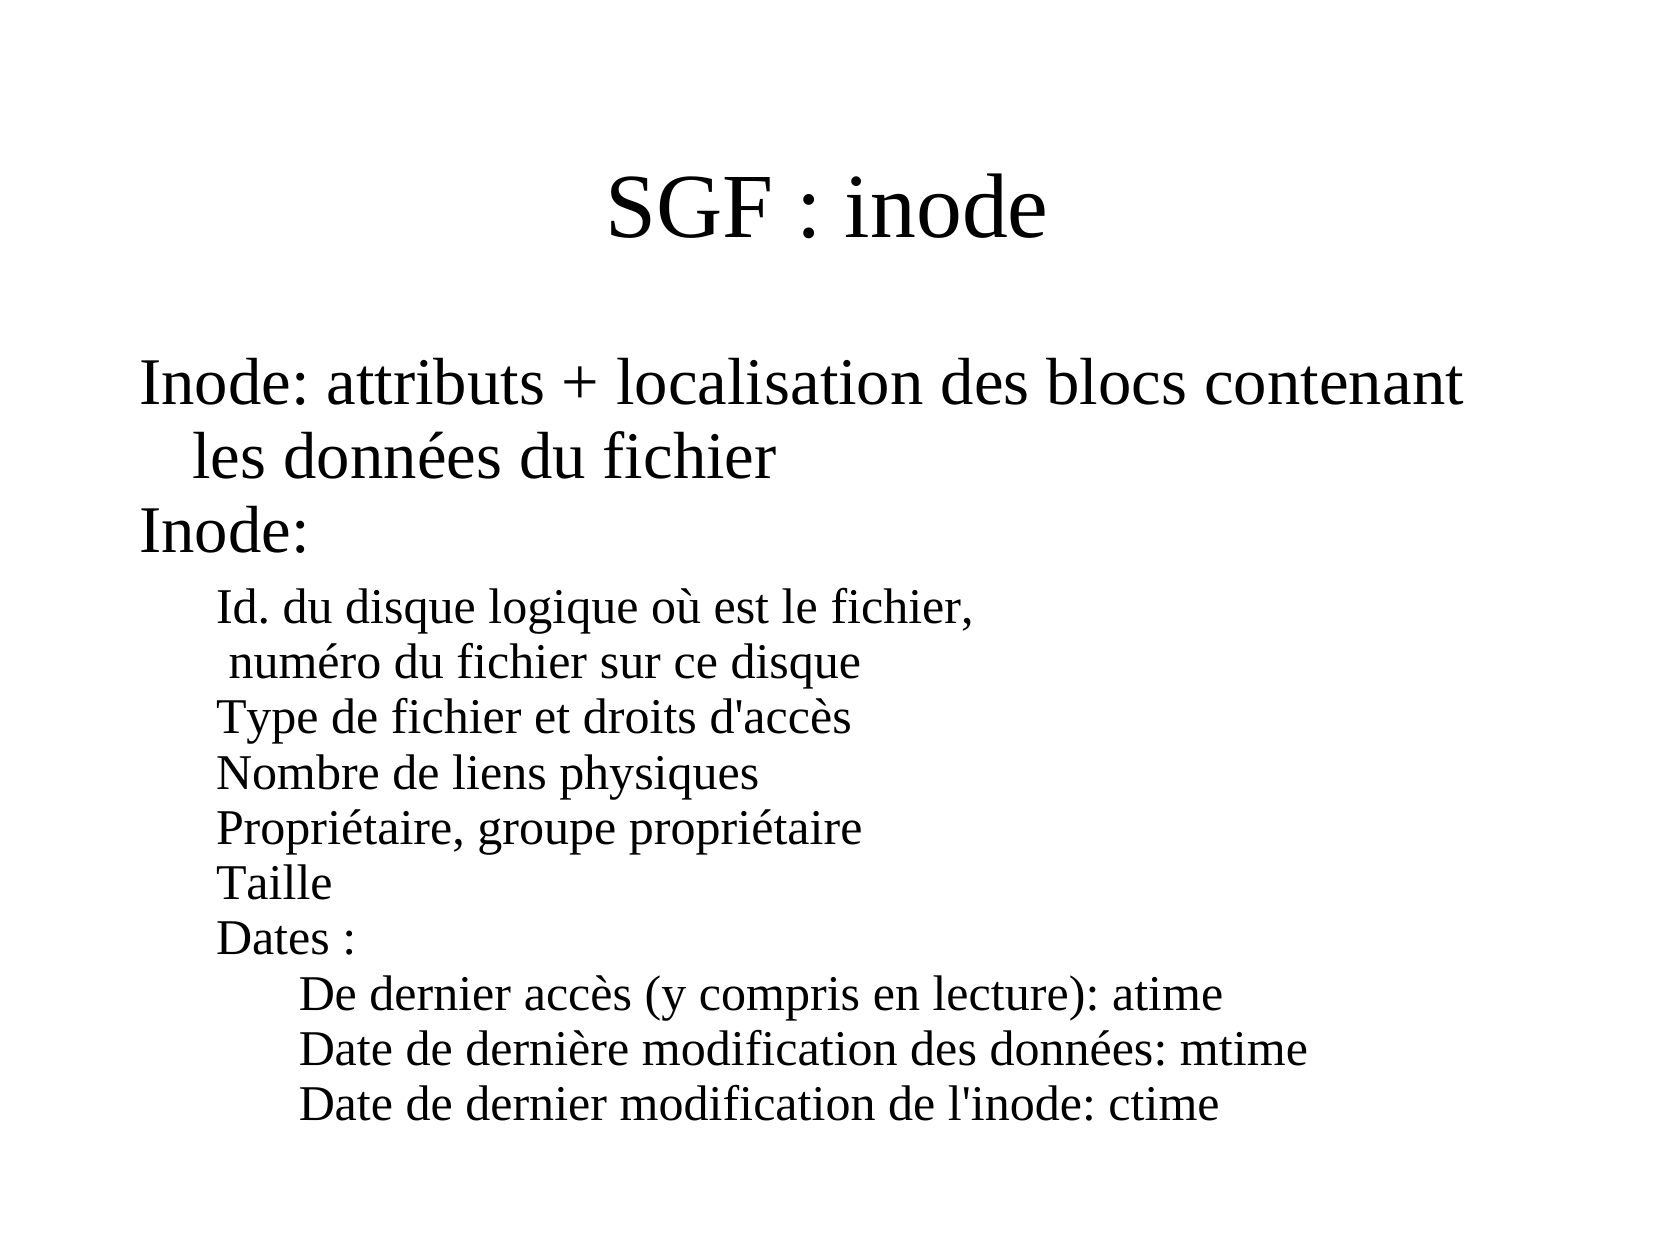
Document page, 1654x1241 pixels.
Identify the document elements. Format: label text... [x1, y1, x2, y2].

title SGF : inode [121, 102, 1534, 311]
list Inode: attributs + localisation des blocs contenant les données du fichier Inode: Id. du disque logique où est le fichier, numéro du fichier sur ce disque Type de fichier et droits d'accès Nombre de liens physiques Propriétaire, groupe propriétaire Taille Dates : De dernier accès (y compris en lecture): atime Date de dernière modification des données: mtime Date de dernier modification de l'inode: ctime [121, 344, 1534, 1142]
